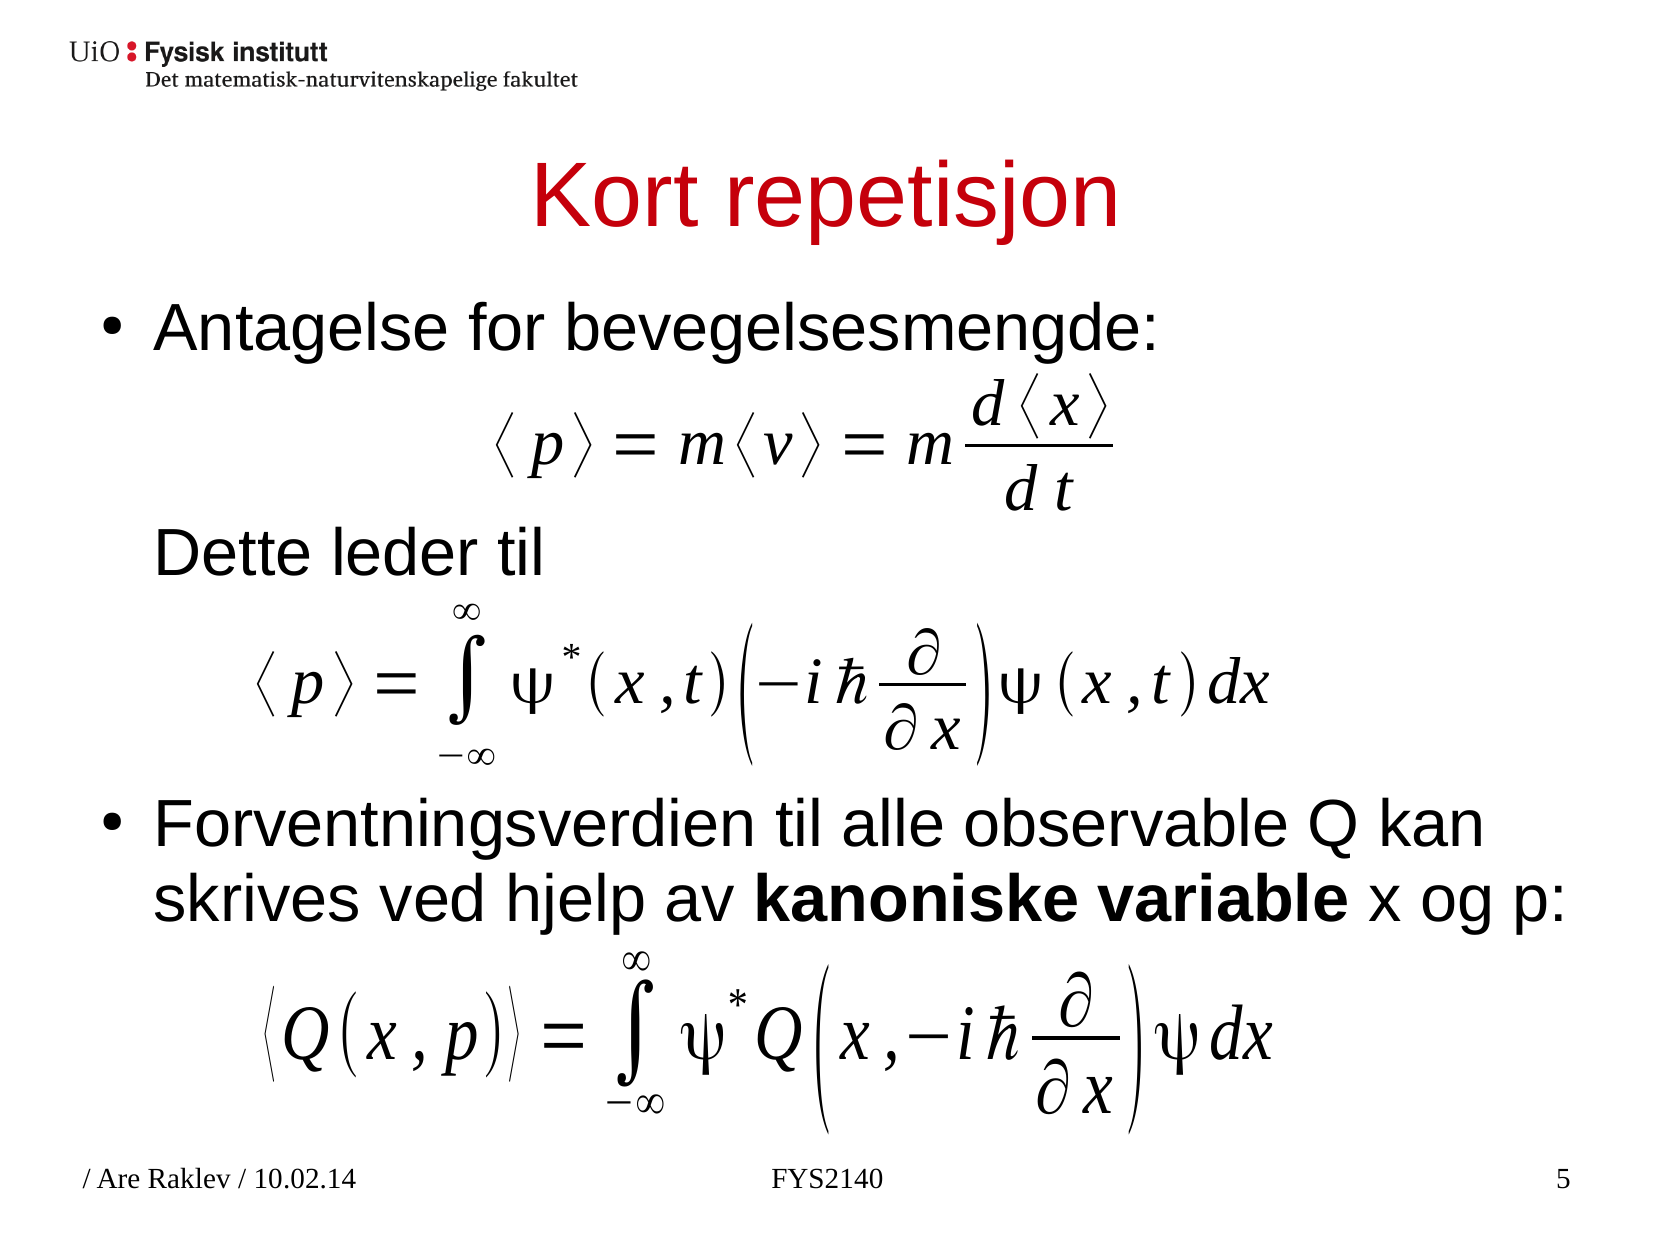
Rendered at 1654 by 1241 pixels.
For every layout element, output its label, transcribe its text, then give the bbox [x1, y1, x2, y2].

chart [248, 587, 1276, 776]
picture [68, 37, 581, 93]
list Antagelse for bevegelsesmengde: Dette leder til Forventningsverdien til alle observable Q kan skrives ved hjelp av kanoniske variable x og p: [82, 290, 1613, 1094]
chart [487, 365, 1123, 526]
title Kort repetisjon [82, 90, 1571, 290]
chart [255, 950, 1282, 1139]
